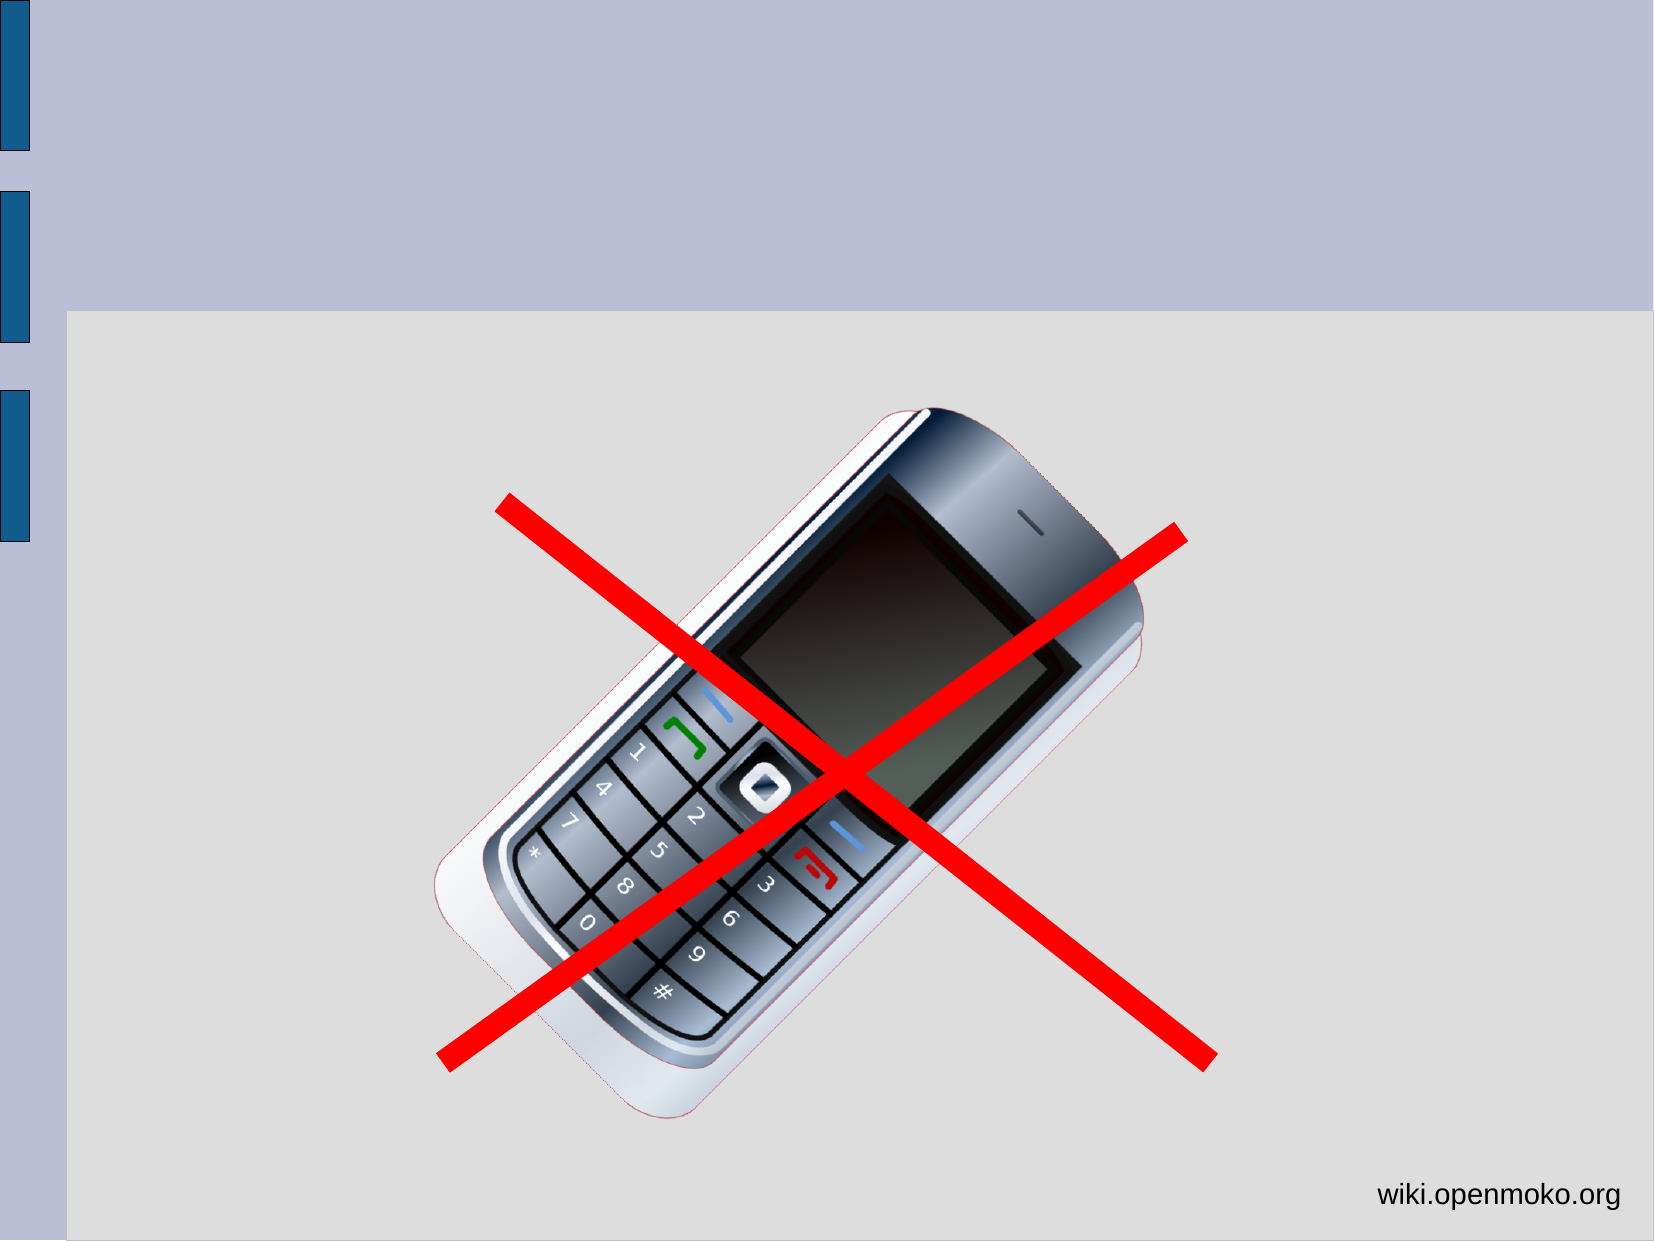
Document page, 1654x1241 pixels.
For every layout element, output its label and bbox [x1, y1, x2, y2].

picture [676, 366, 1125, 757]
picture [411, 641, 823, 994]
picture [535, 789, 939, 1140]
picture [867, 575, 1185, 846]
